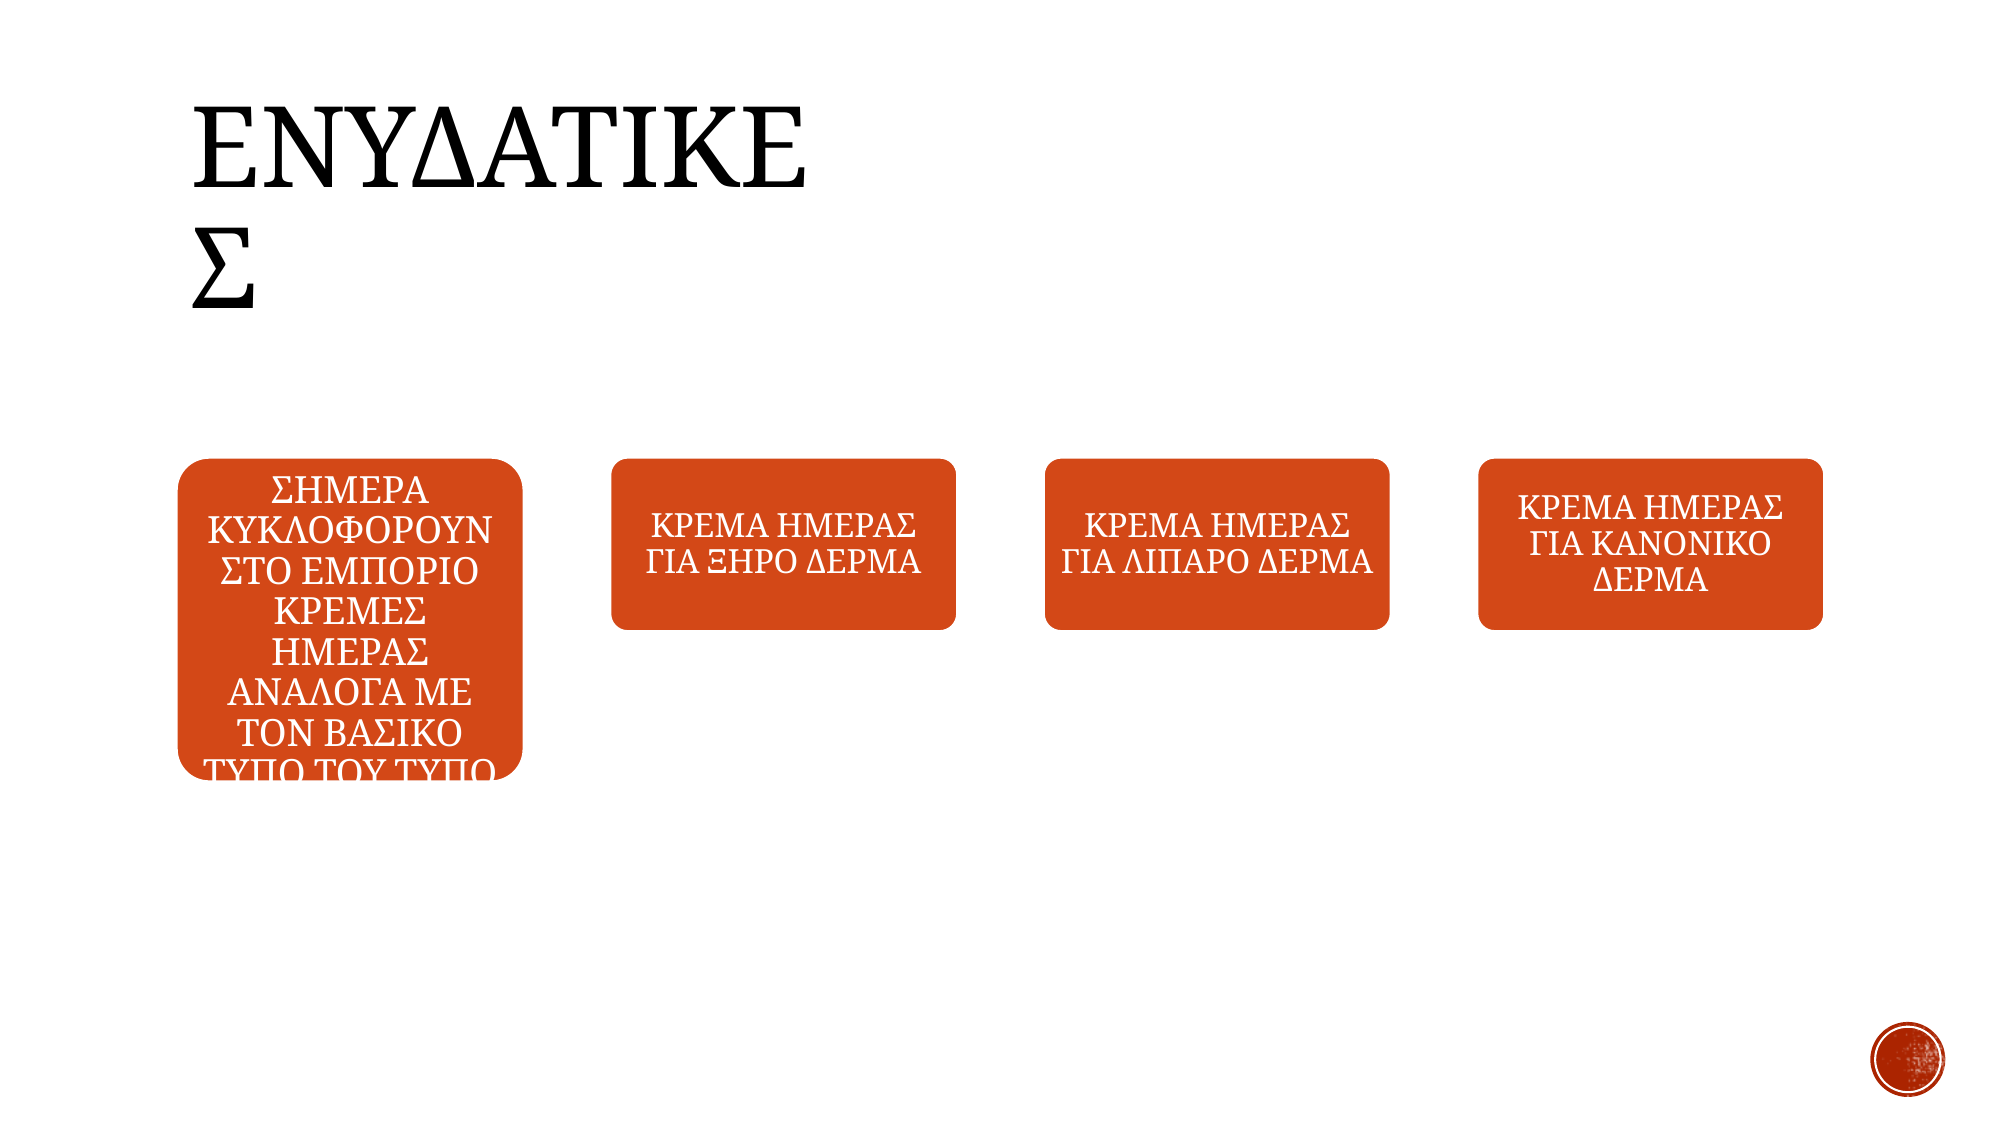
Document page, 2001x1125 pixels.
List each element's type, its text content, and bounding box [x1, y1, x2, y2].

text_box ΚΡΕΜΑ ΗΜΕΡΑΣ ΓΙΑ ΚΑΝΟΝΙΚΟ ΔΕΡΜΑ [1477, 457, 1825, 632]
text_box ΣΗΜΕΡΑ ΚΥΚΛΟΦΟΡΟΥΝ ΣΤΟ ΕΜΠΟΡΙΟ ΚΡΕΜΕΣ ΗΜΕΡΑΣ ΑΝΑΛΟΓΑ ΜΕ ΤΟΝ ΒΑΣΙΚΟ ΤΥΠΟ ΤΟΥ ΤΥΠΟ ΔΕΡΜΑΤΟΣ [176, 457, 524, 782]
text_box ΚΡΕΜΑ ΗΜΕΡΑΣ ΓΙΑ ΞΗΡΟ ΔΕΡΜΑ [610, 457, 958, 632]
text_box ΚΡΕΜΑ ΗΜΕΡΑΣ ΓΙΑ ΛΙΠΑΡΟ ΔΕΡΜΑ [1043, 457, 1391, 632]
title ΕΝΥΔΑΤΙΚΕΣ [175, 79, 846, 344]
